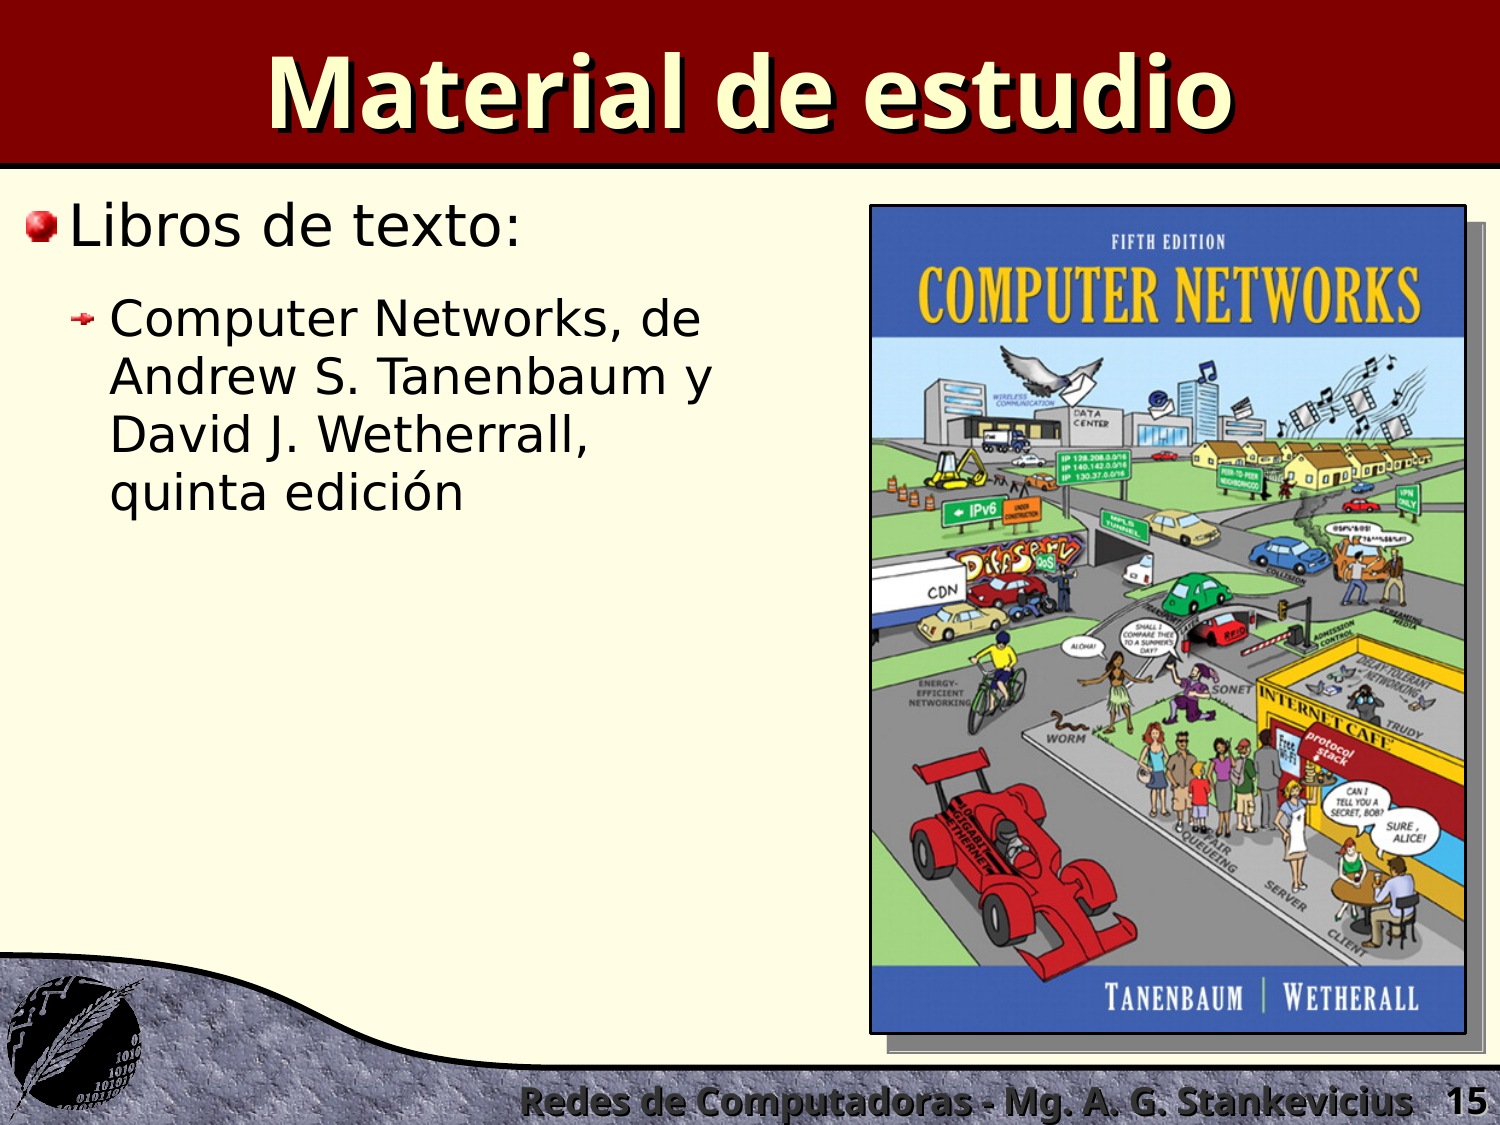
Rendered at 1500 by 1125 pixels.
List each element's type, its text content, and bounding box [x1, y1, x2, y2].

list Libros de texto: Computer Networks, de Andrew S. Tanenbaum y David J. Wetherrall, quinta edición [11, 192, 1486, 921]
picture [872, 207, 1465, 1033]
picture [790, 1100, 795, 1110]
title Material de estudio [15, 5, 1485, 160]
picture [1047, 1100, 1054, 1110]
picture [0, 959, 1500, 1125]
